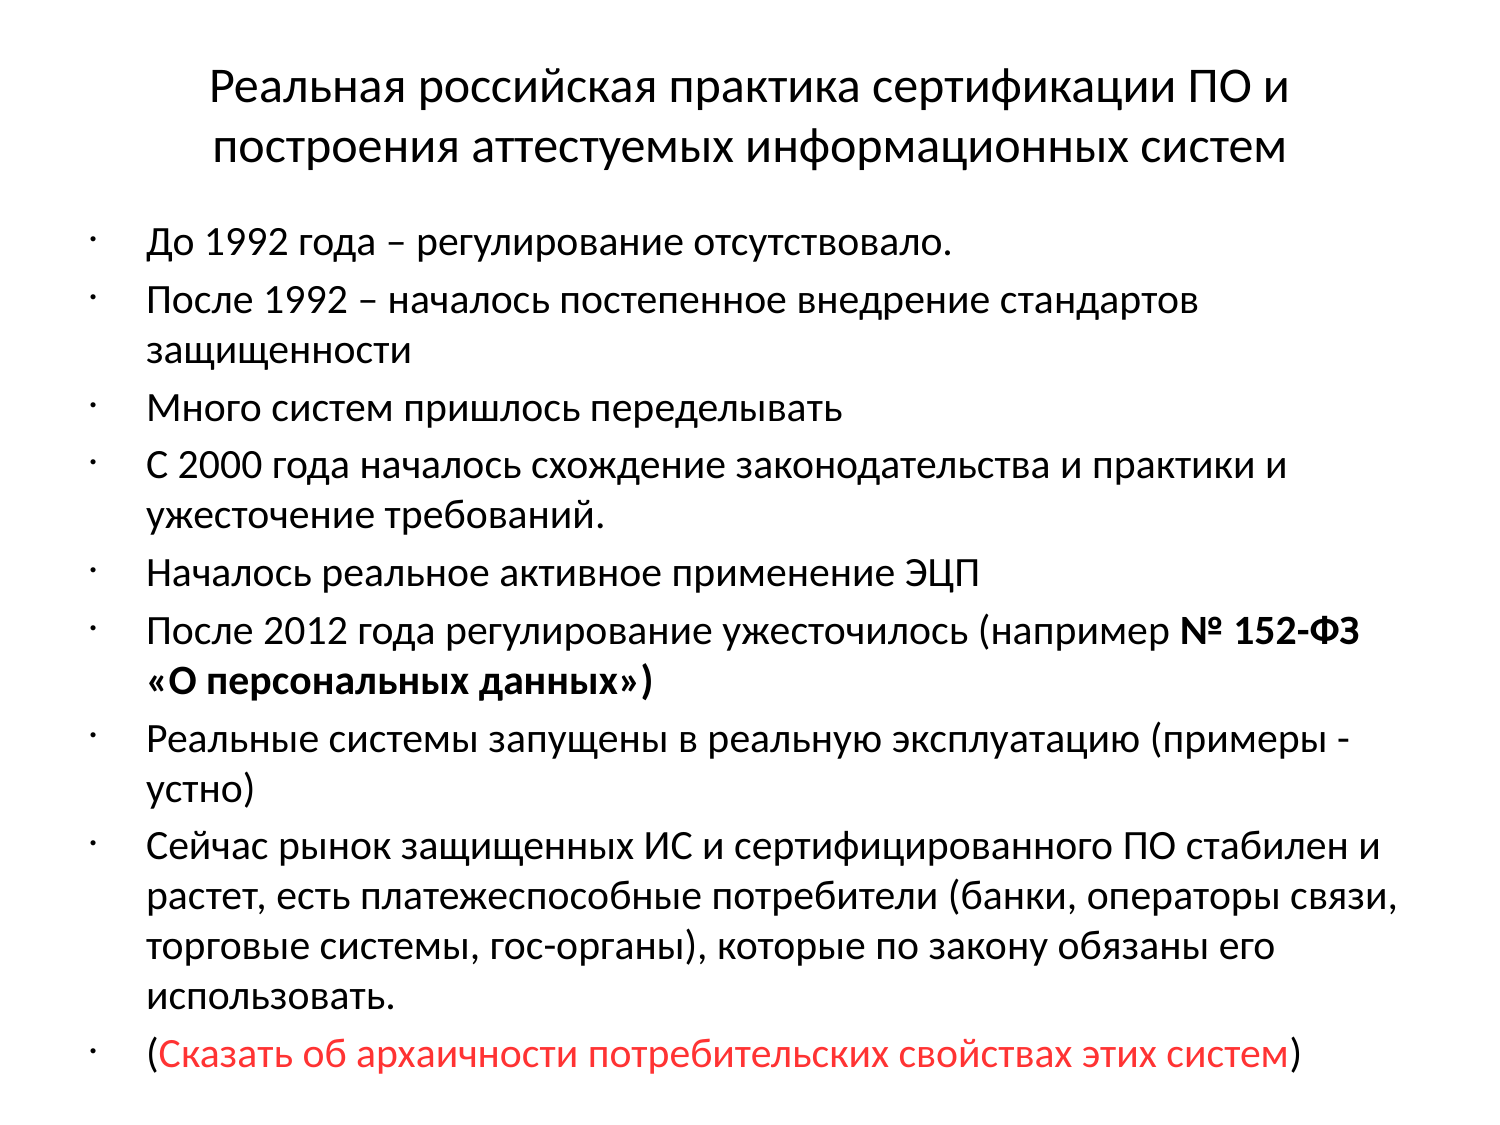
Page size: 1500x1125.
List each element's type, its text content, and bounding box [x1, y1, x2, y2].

list До 1992 года – регулирование отсутствовало. После 1992 – началось постепенное внедрение стандартов защищенности Много систем пришлось переделывать С 2000 года началось схождение законодательства и практики и ужесточение требований. Началось реальное активное применение ЭЦП После 2012 года регулирование ужесточилось (например № 152-ФЗ «О персональных данных») Реальные системы запущены в реальную эксплуатацию (примеры - устно) Сейчас рынок защищенных ИС и сертифицированного ПО стабилен и растет, есть платежеспособные потребители (банки, операторы связи, торговые системы, гос-органы), которые по закону обязаны его использовать. (Сказать об архаичности потребительских свойствах этих систем) [75, 206, 1425, 1034]
title Реальная российская практика сертификации ПО и построения аттестуемых информационных систем [75, 45, 1425, 206]
